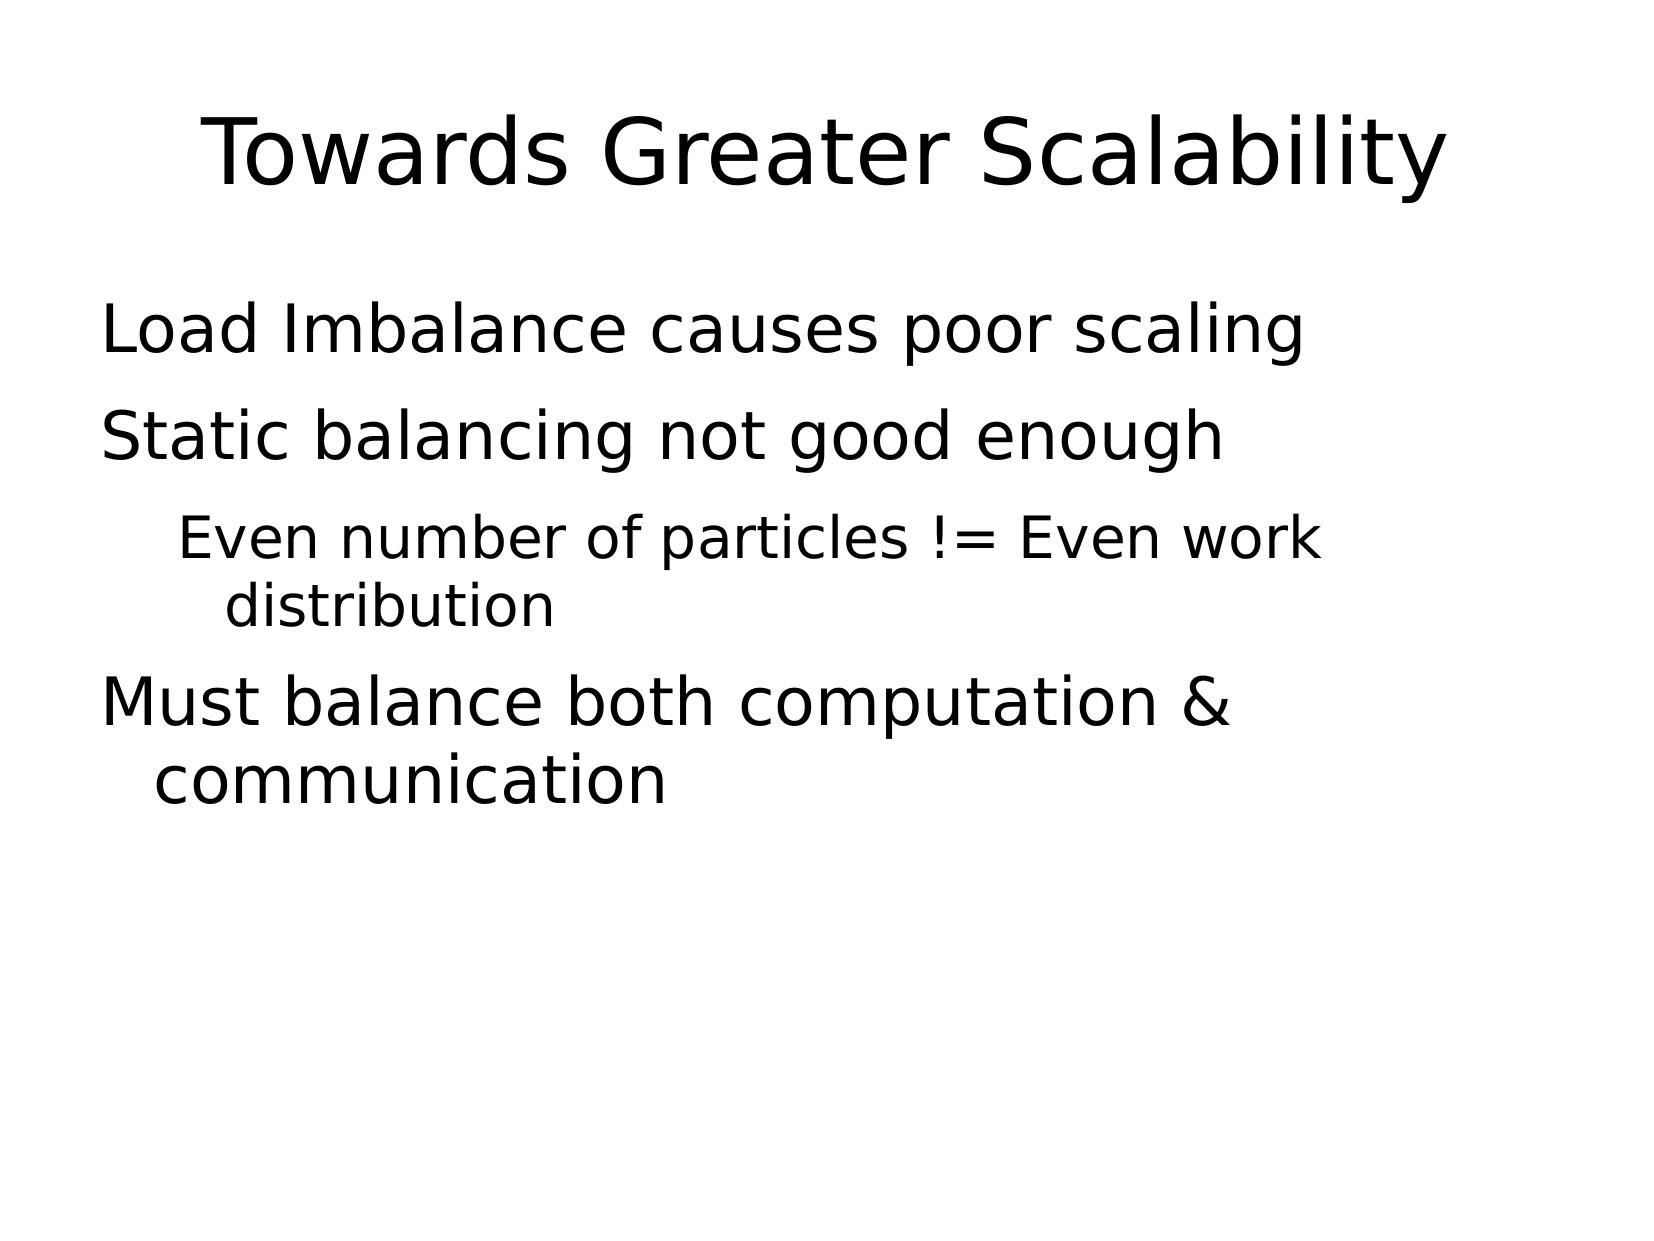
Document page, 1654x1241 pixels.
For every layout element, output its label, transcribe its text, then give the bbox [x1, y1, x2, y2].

title Towards Greater Scalability [82, 56, 1571, 250]
list Load Imbalance causes poor scaling Static balancing not good enough Even number of particles != Even work distribution Must balance both computation & communication [82, 290, 1571, 1094]
